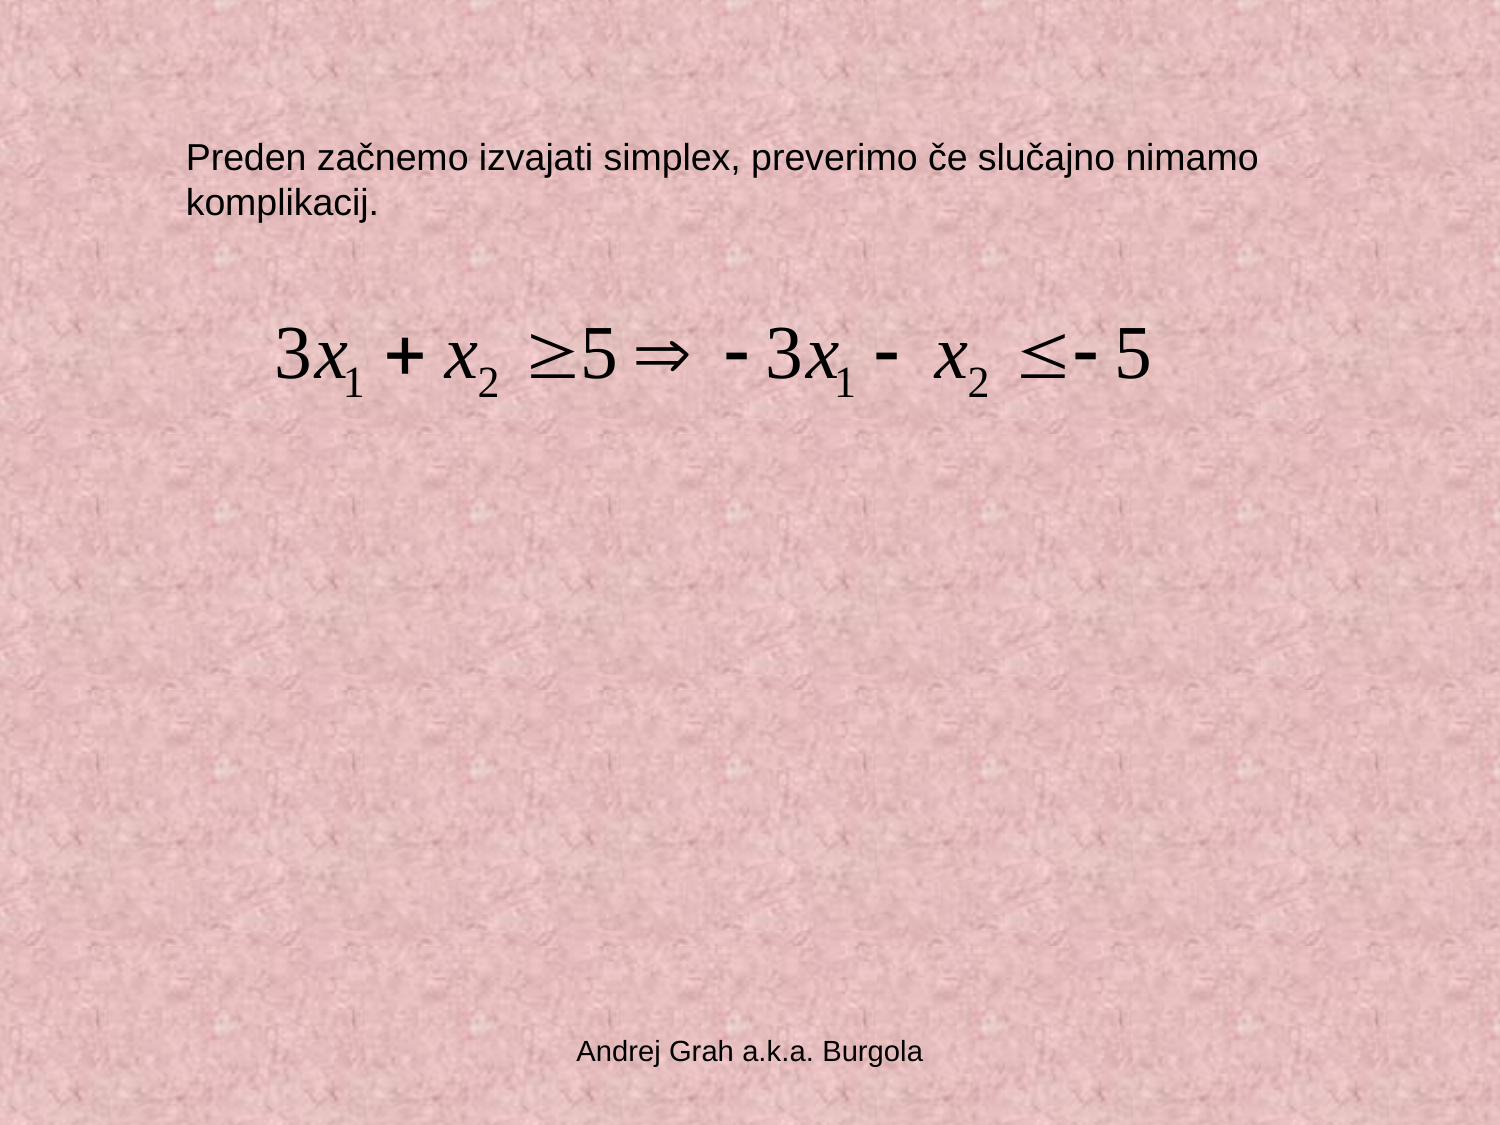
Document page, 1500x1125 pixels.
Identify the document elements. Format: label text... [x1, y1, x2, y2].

text_box Andrej Grah a.k.a. Burgola [512, 1024, 988, 1103]
picture [0, 0, 1500, 1125]
text_box Preden začnemo izvajati simplex, preverimo če slučajno nimamo komplikacij. [171, 125, 1365, 231]
chart [265, 302, 1164, 411]
